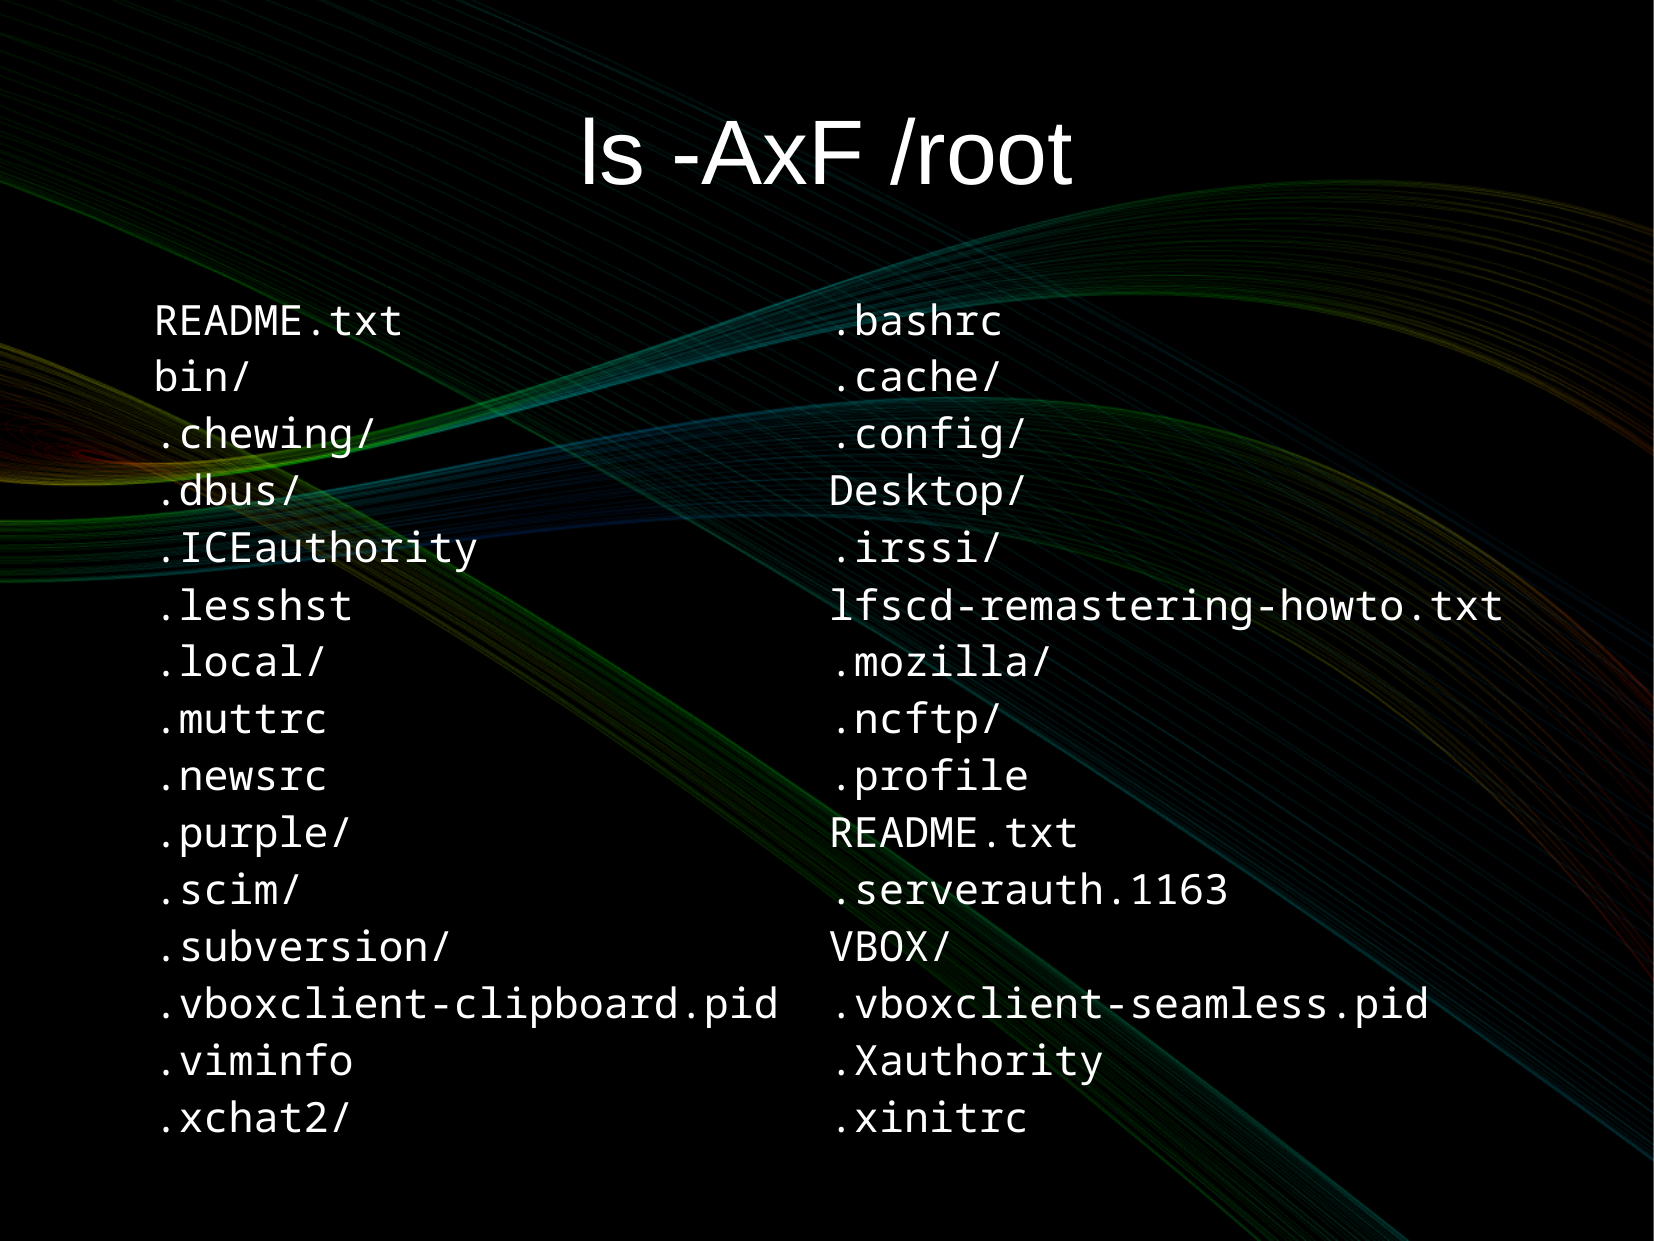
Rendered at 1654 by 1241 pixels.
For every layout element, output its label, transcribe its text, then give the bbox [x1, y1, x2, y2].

picture [0, 0, 1654, 1241]
title ls -AxF /root [82, 56, 1571, 250]
list README.txt .bashrc bin/ .cache/ .chewing/ .config/ .dbus/ Desktop/ .ICEauthority .irssi/ .lesshst lfscd-remastering-howto.txt .local/ .mozilla/ .muttrc .ncftp/ .newsrc .profile .purple/ README.txt .scim/ .serverauth.1163 .subversion/ VBOX/ .vboxclient-clipboard.pid .vboxclient-seamless.pid .viminfo .Xauthority .xchat2/ .xinitrc [82, 290, 1571, 1094]
